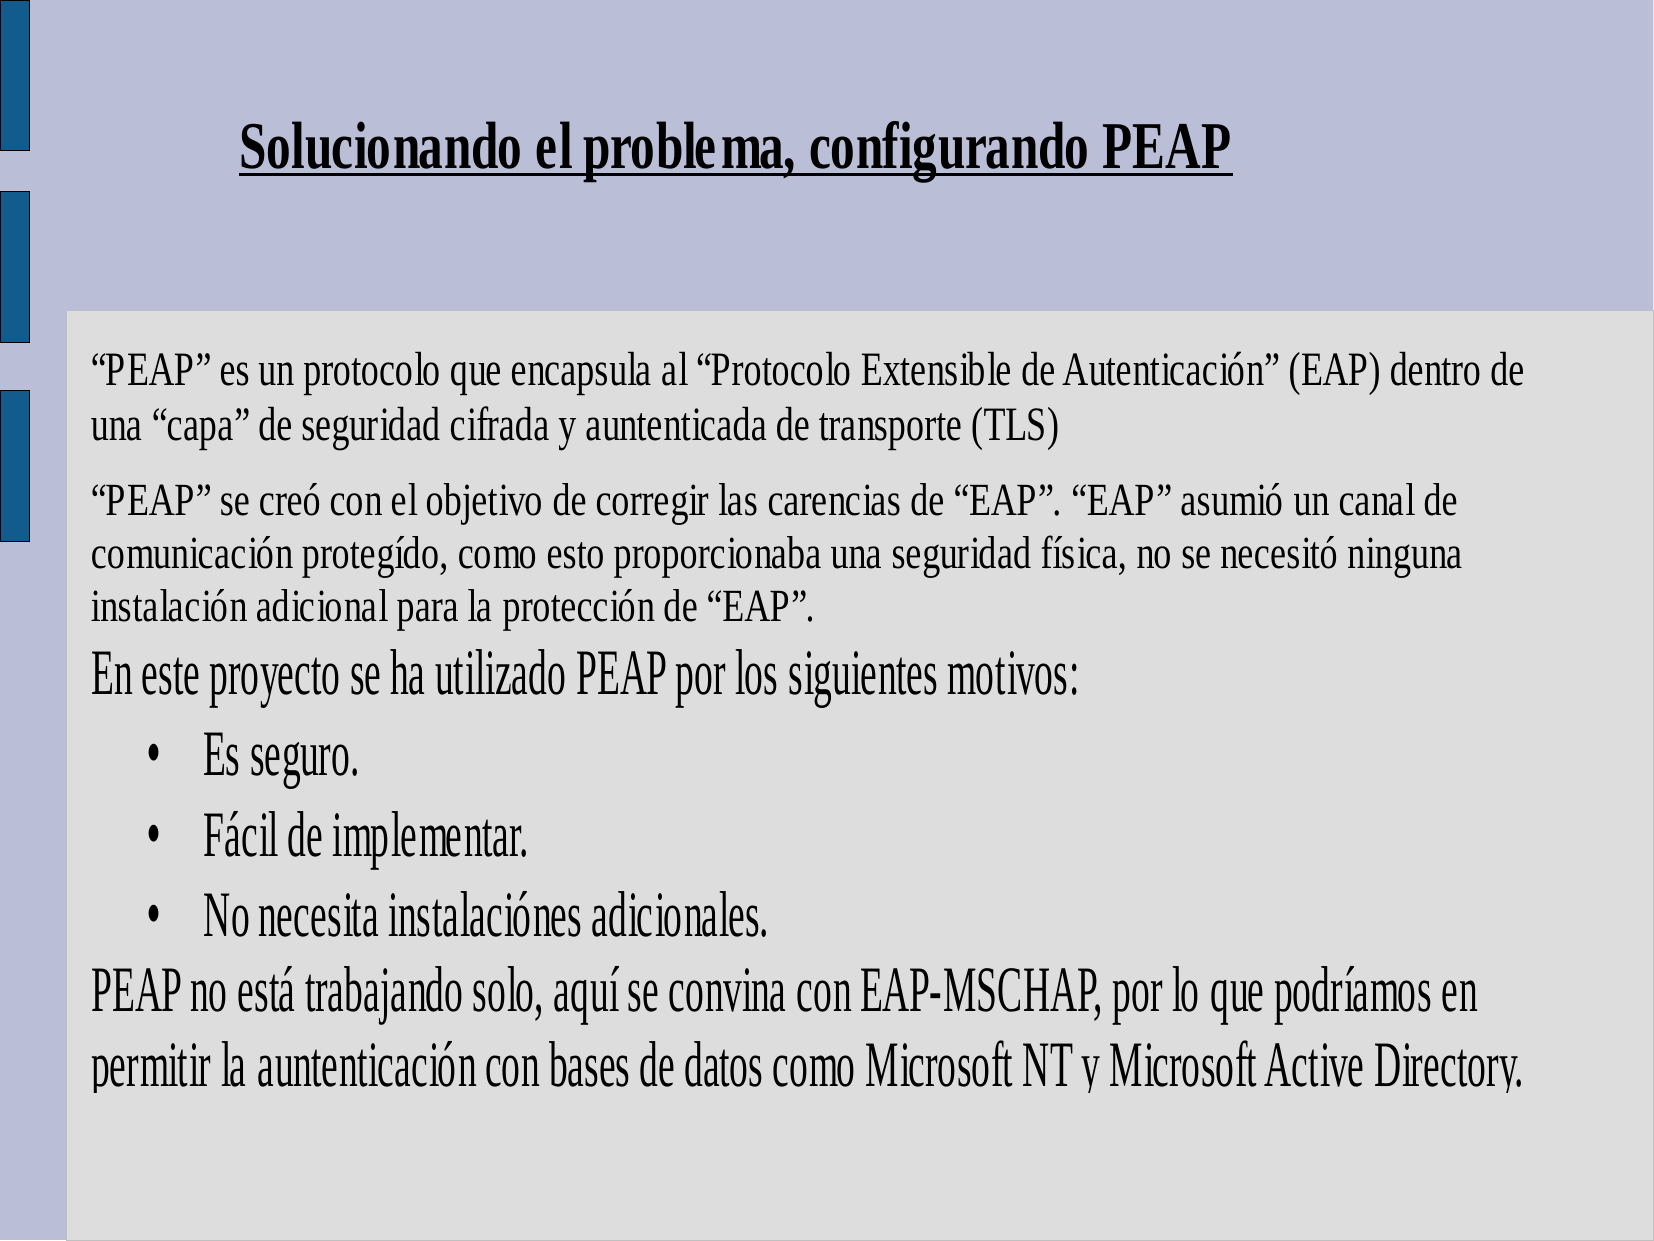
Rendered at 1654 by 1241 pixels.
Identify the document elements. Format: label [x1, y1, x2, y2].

chart [88, 29, 1654, 1093]
